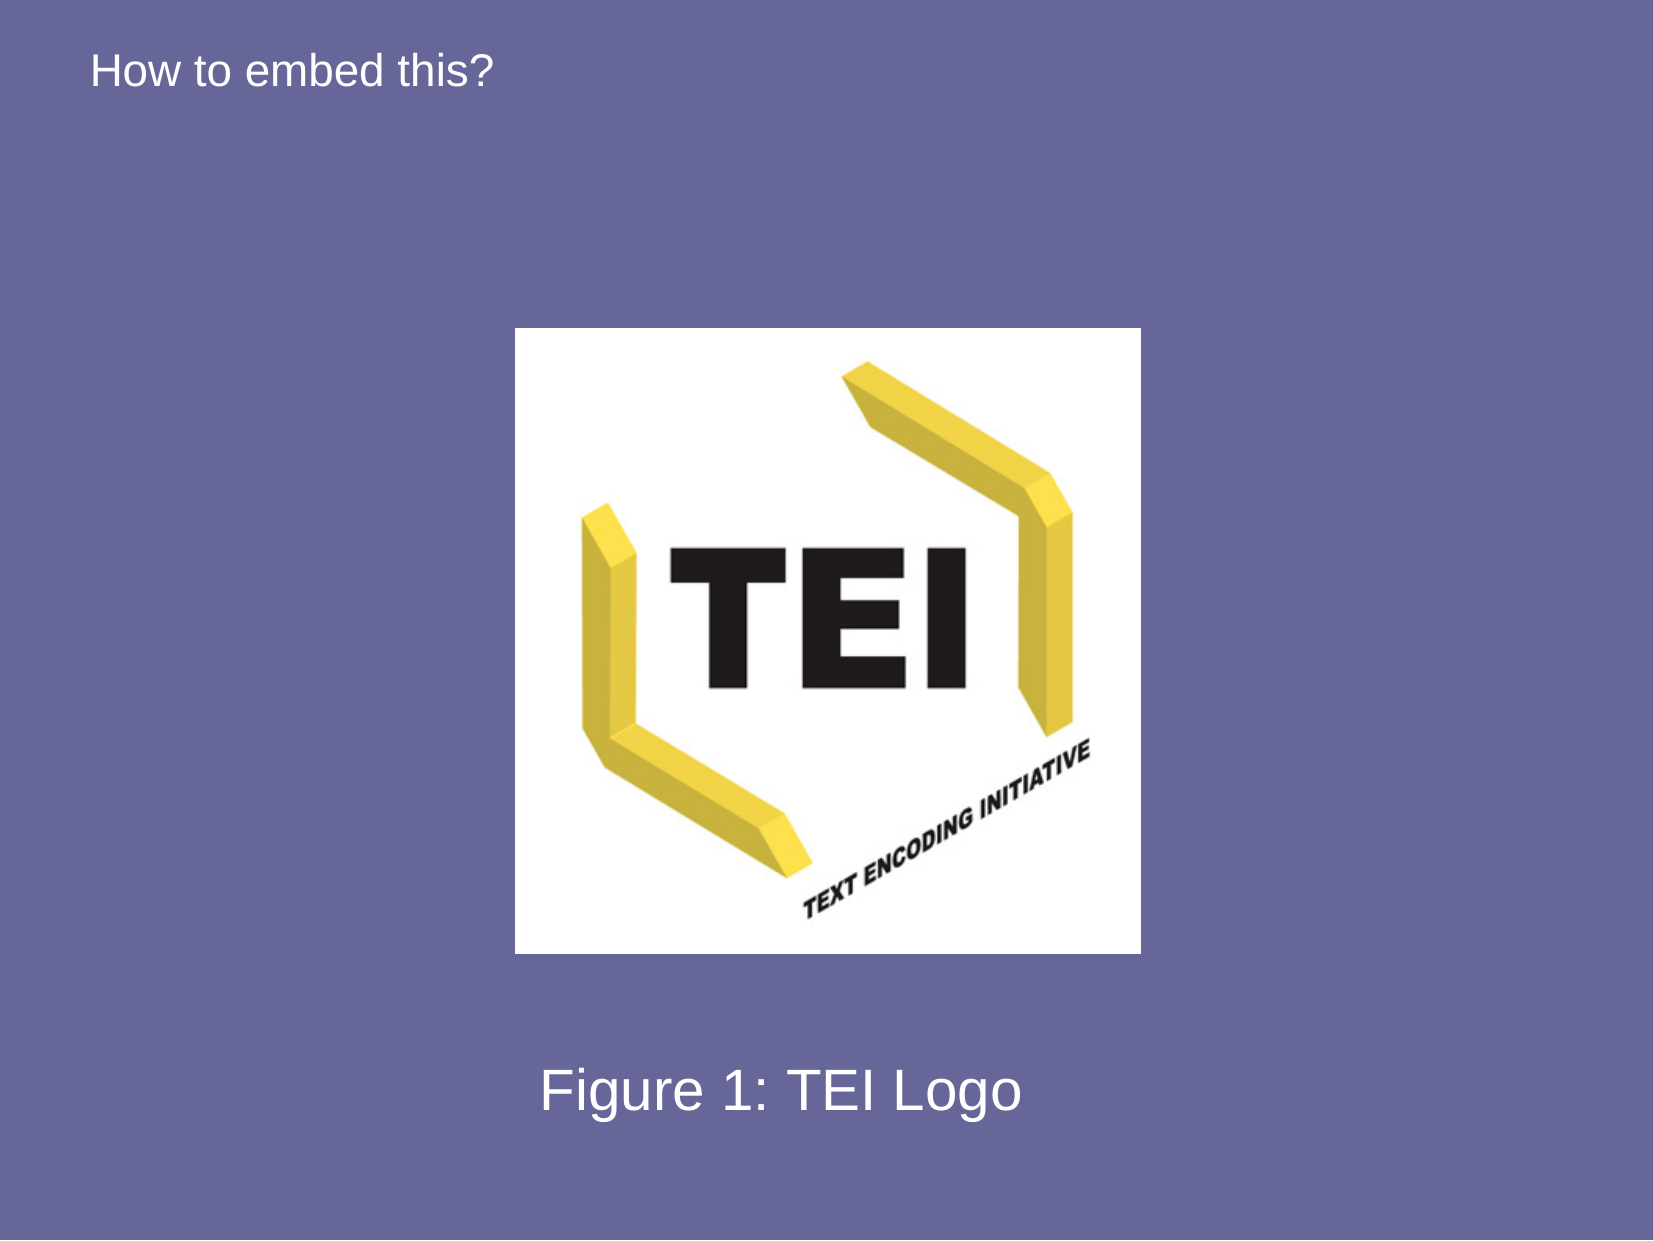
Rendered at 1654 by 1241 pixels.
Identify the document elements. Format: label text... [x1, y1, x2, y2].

picture [515, 328, 1141, 954]
text_box How to embed this? [75, 37, 563, 104]
text_box Figure 1: TEI Logo [525, 1050, 1039, 1130]
